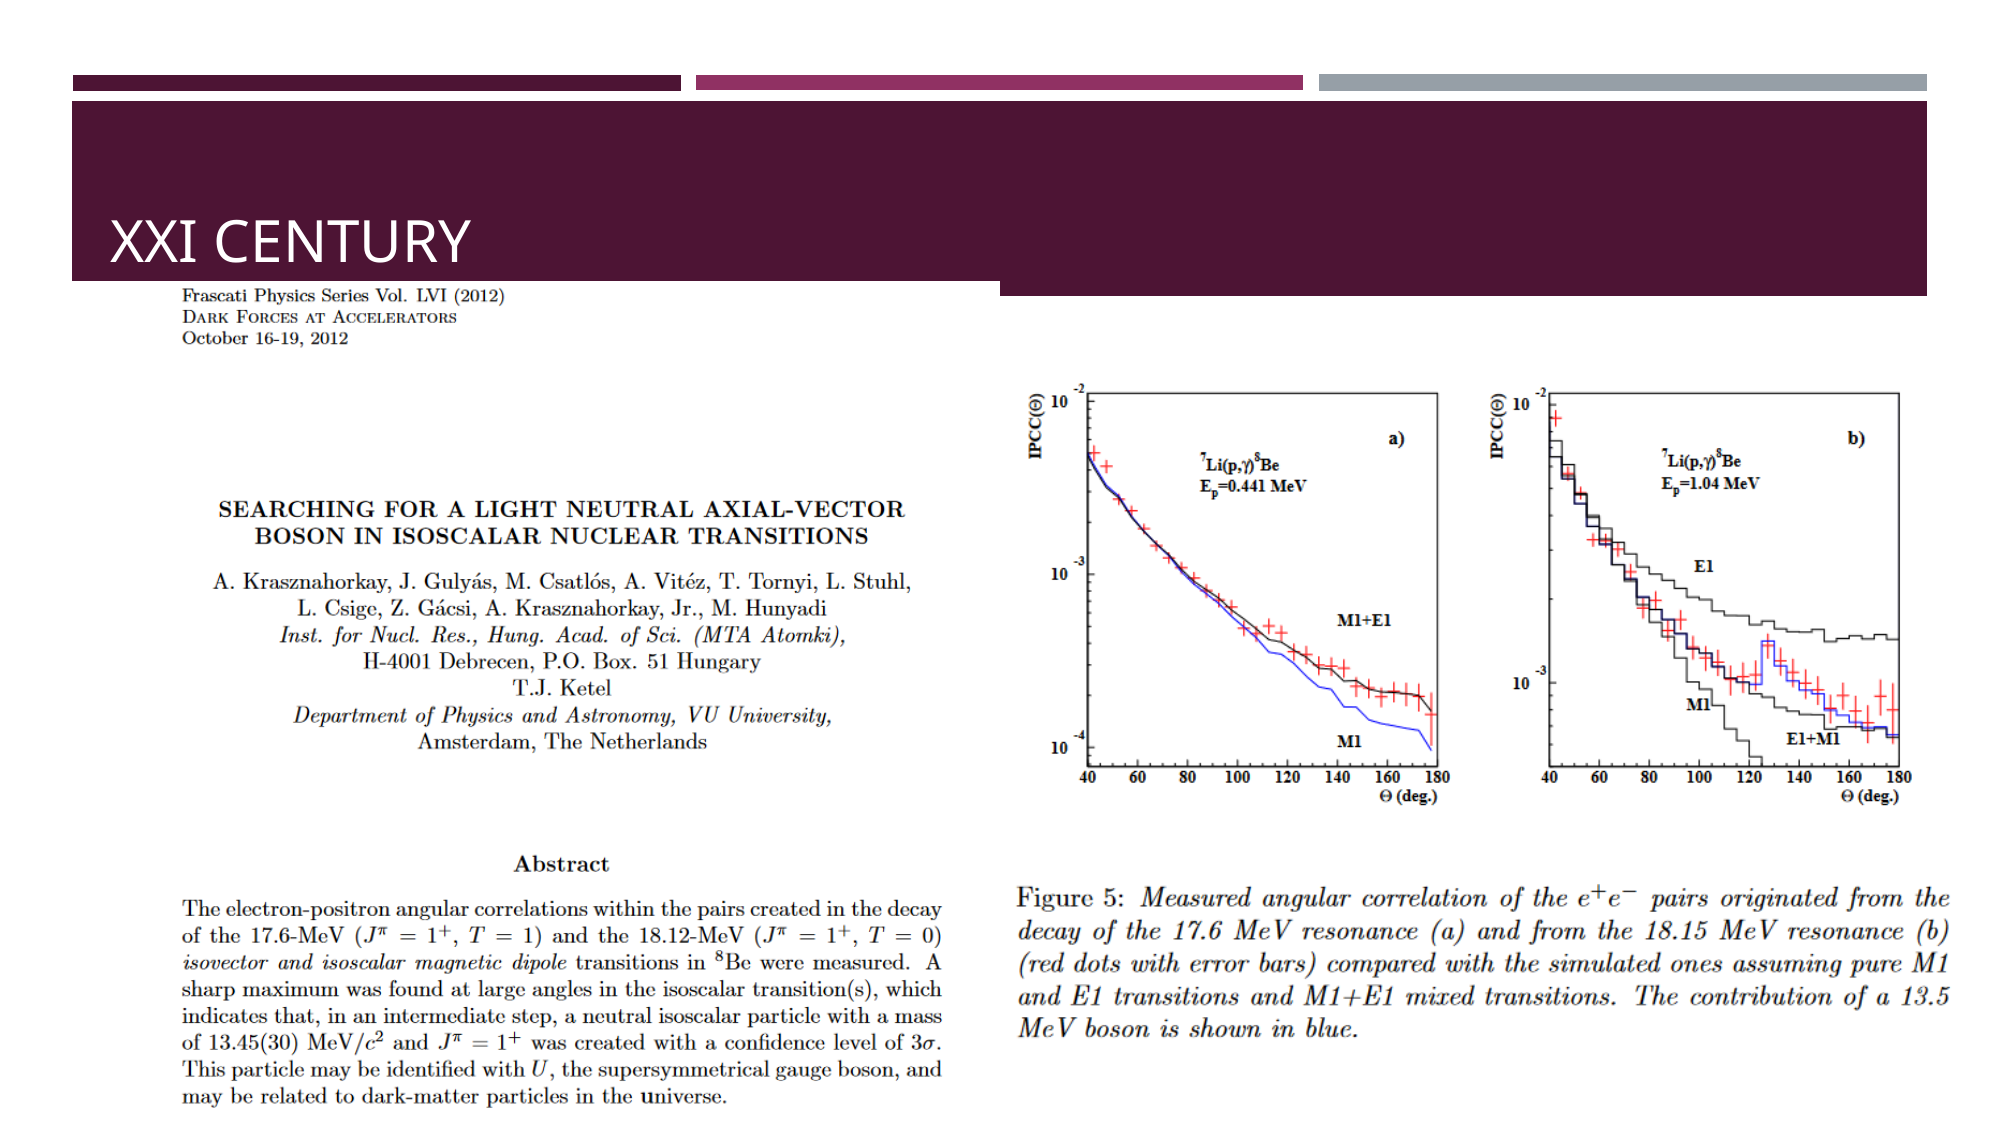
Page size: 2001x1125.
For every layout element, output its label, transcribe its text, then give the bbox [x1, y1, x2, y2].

title XXI century [95, 115, 1905, 282]
picture [42, 281, 1979, 1125]
